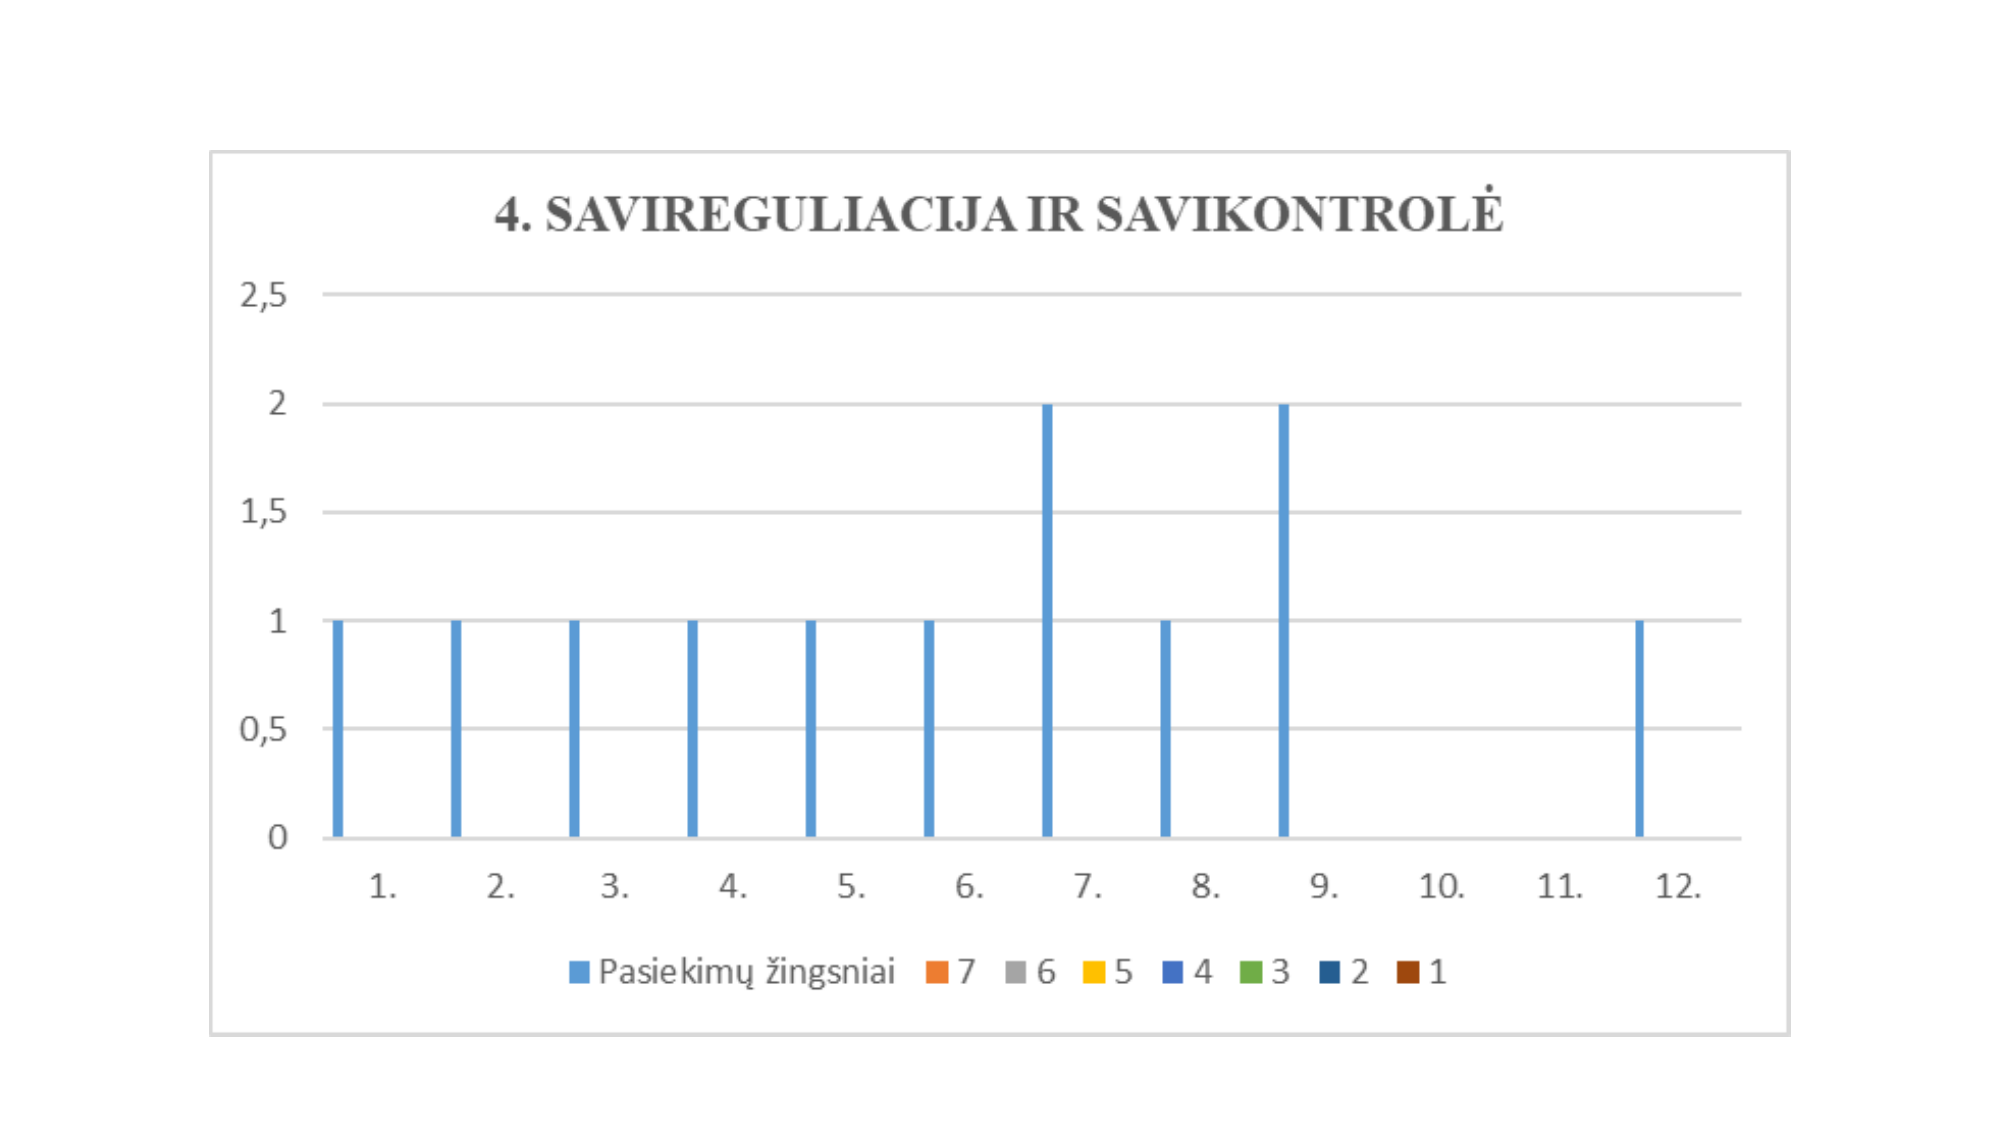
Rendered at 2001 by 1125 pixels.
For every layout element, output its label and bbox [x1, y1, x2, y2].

picture [209, 150, 1791, 1037]
